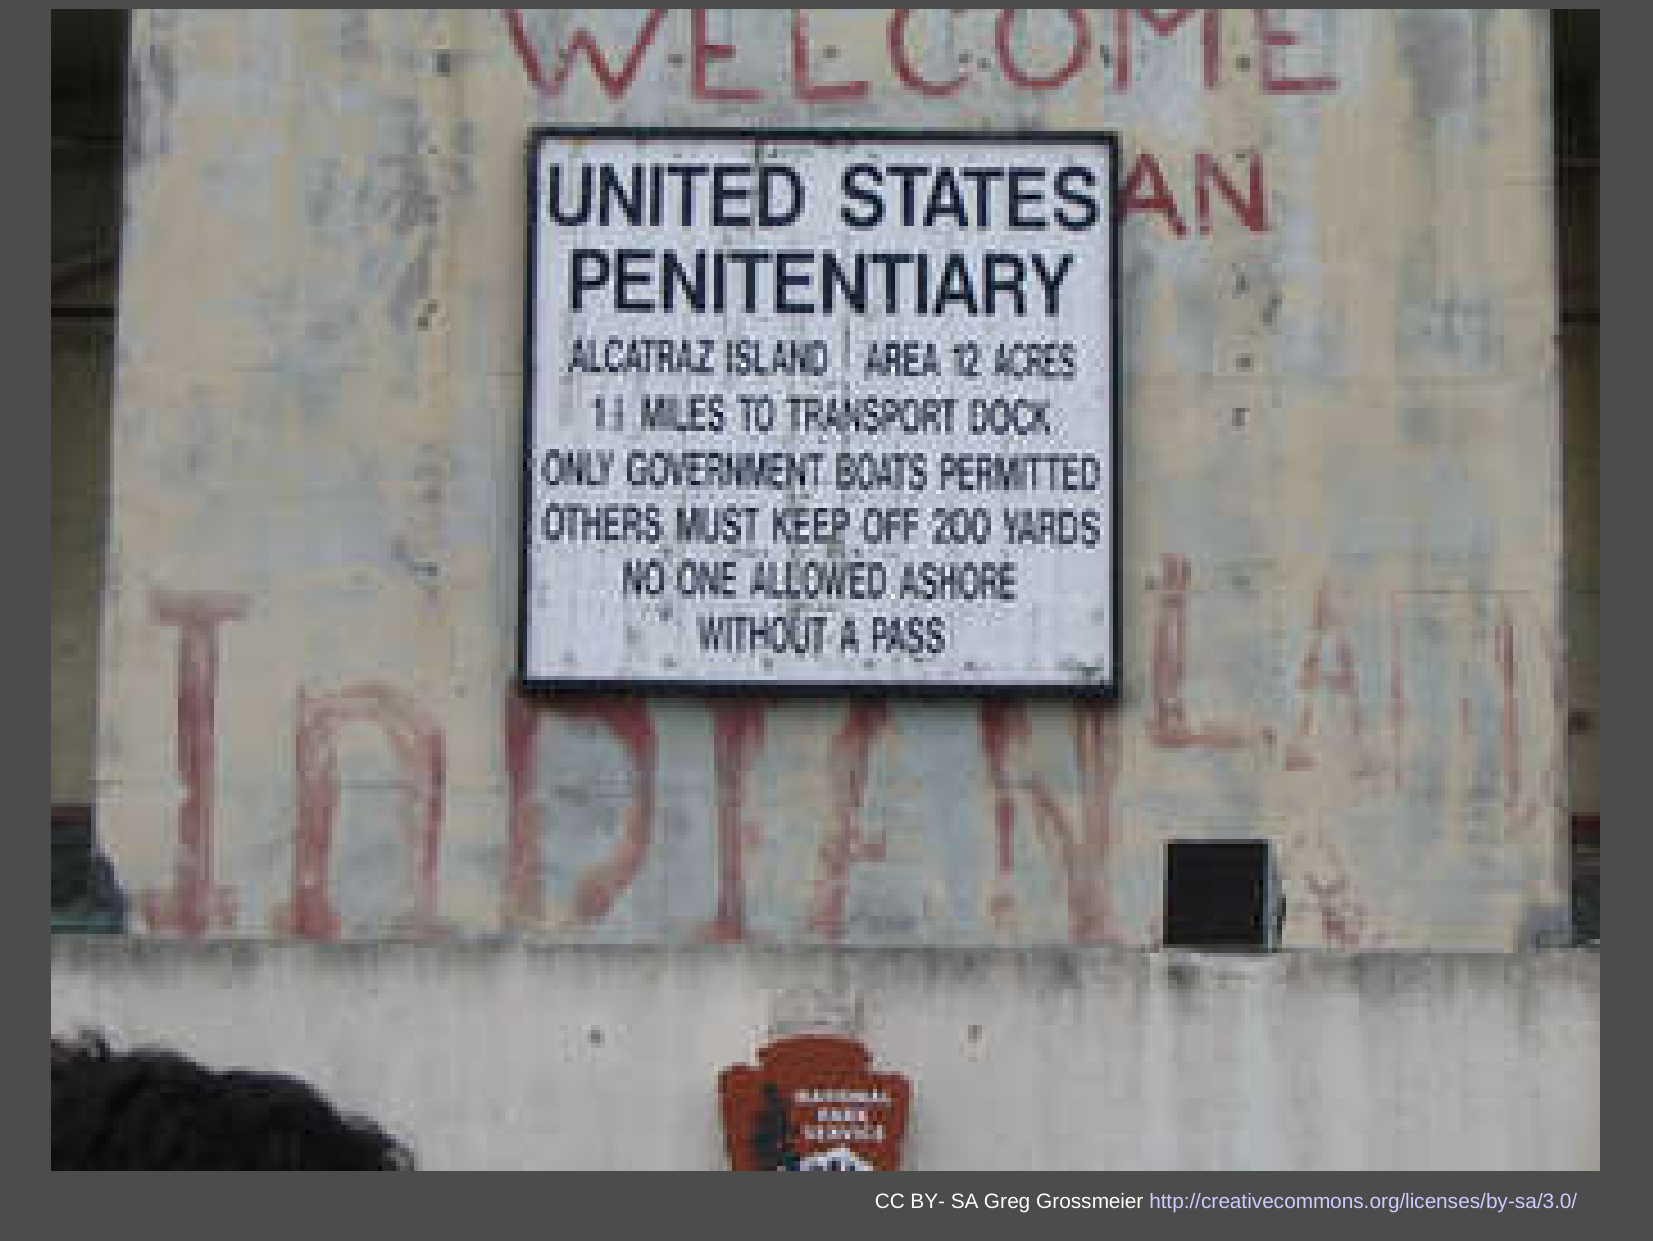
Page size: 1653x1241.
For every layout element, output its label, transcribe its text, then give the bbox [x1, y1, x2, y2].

picture [51, 9, 1600, 1171]
text_box CC BY- SA Greg Grossmeier http://creativecommons.org/licenses/by-sa/3.0/ [860, 1179, 1604, 1221]
